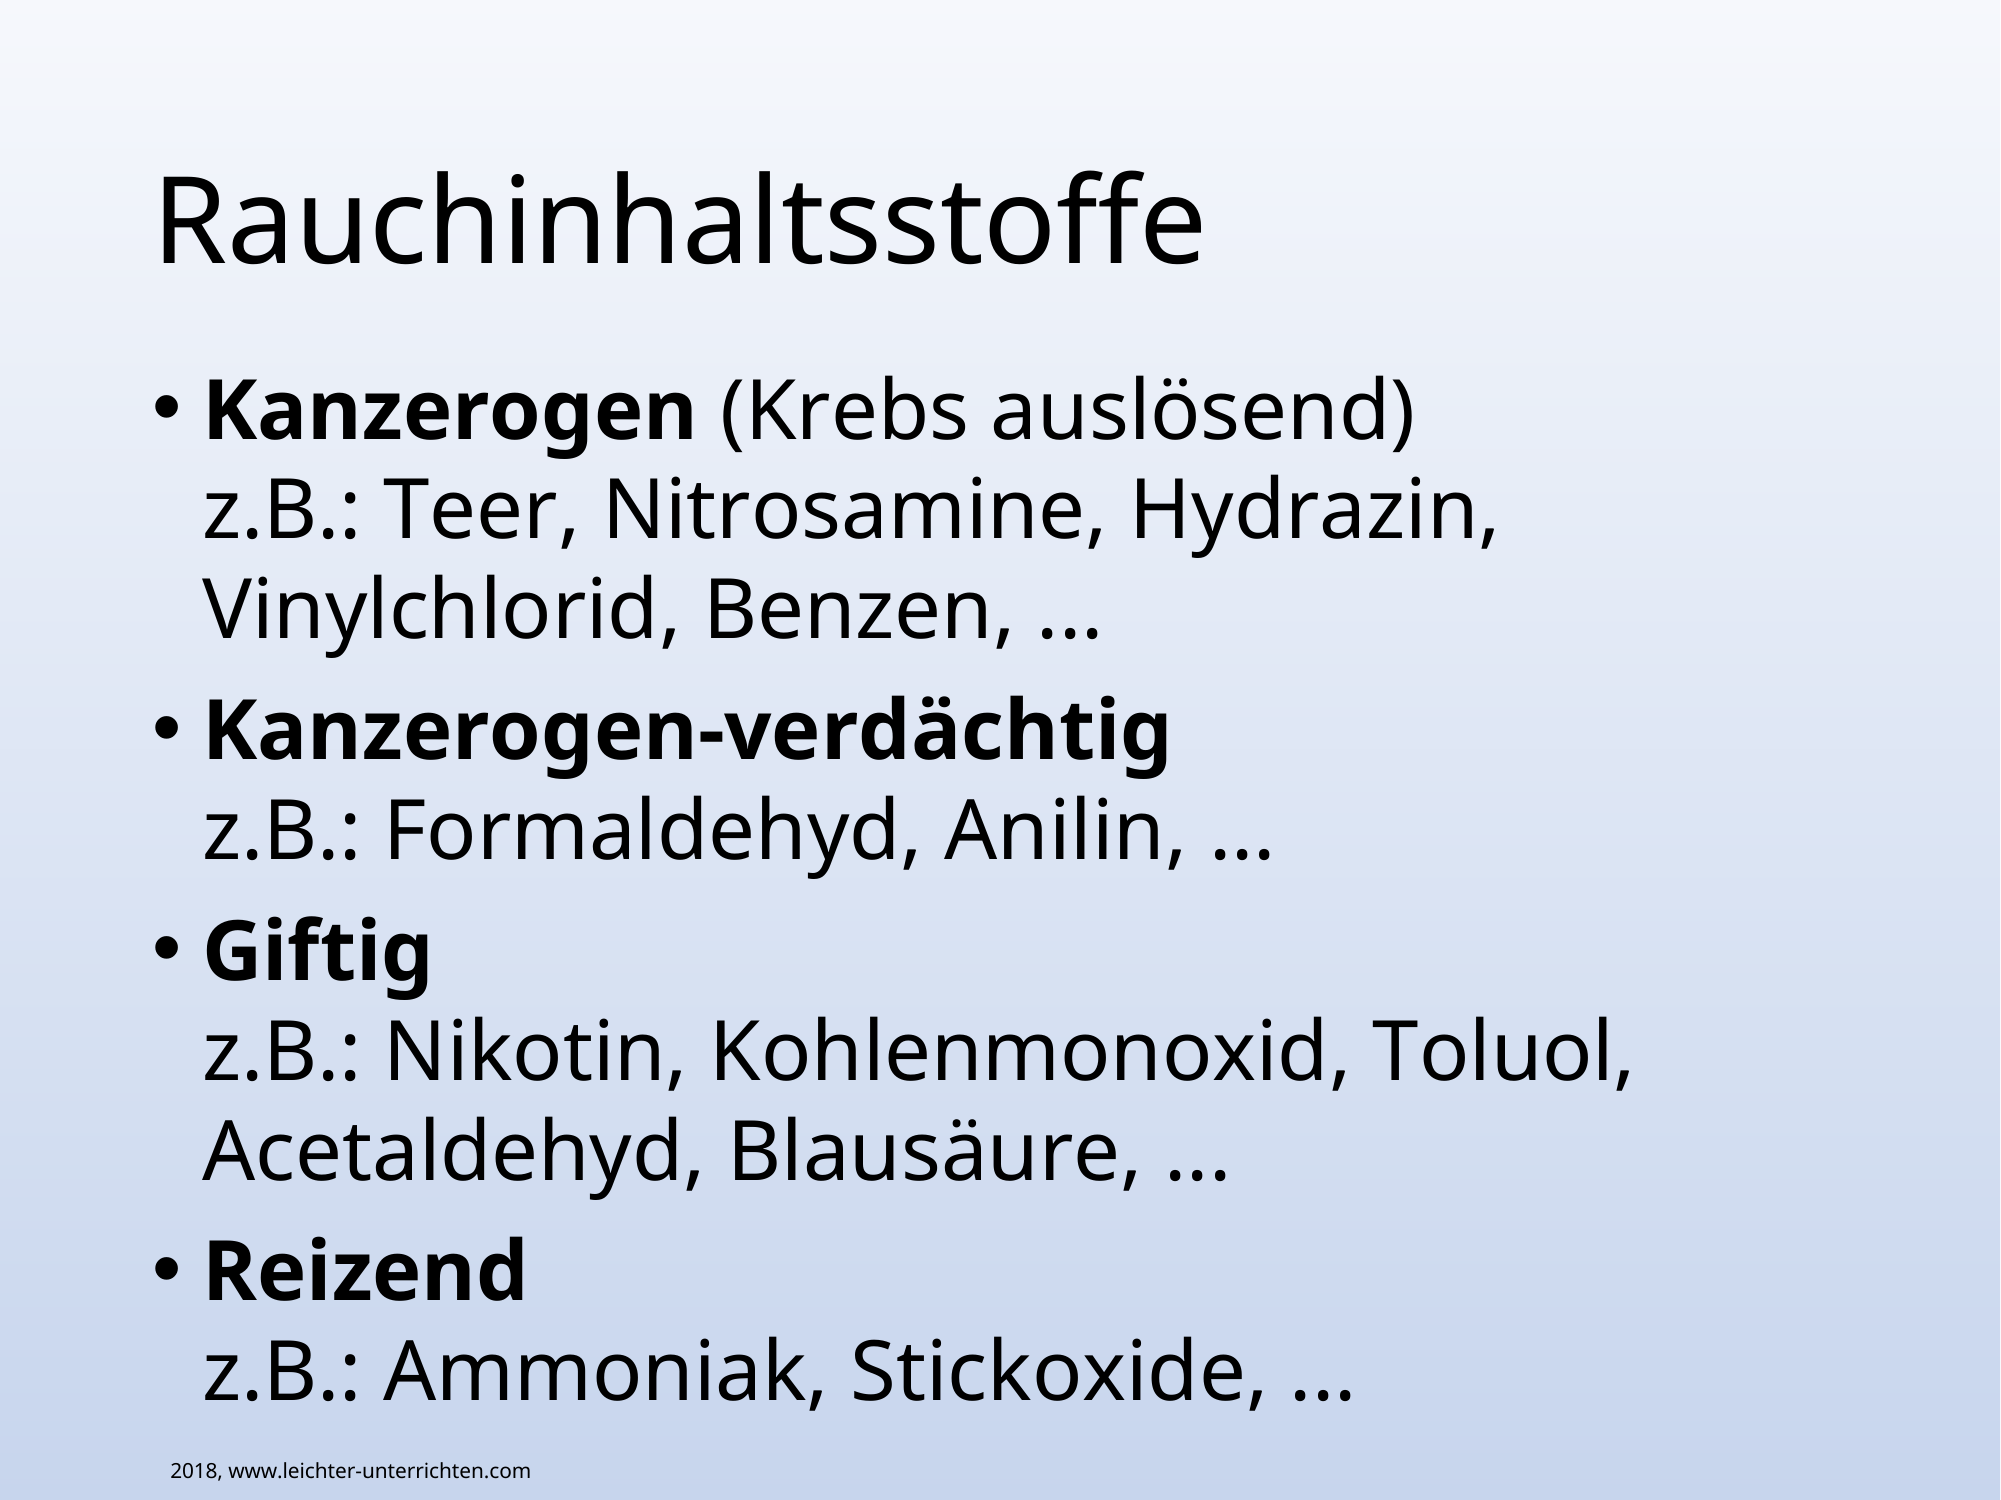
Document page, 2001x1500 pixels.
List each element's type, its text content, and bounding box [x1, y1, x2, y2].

title Rauchinhaltsstoffe [137, 79, 1863, 348]
list Kanzerogen (Krebs auslösend) z.B.: Teer, Nitrosamine, Hydrazin, Vinylchlorid, Benzen, ... Kanzerogen-verdächtig z.B.: Formaldehyd, Anilin, ... Giftig z.B.: Nikotin, Kohlenmonoxid, Toluol, Acetaldehyd, Blausäure, ... Reizend z.B.: Ammoniak, Stickoxide, ... [137, 348, 1863, 1459]
